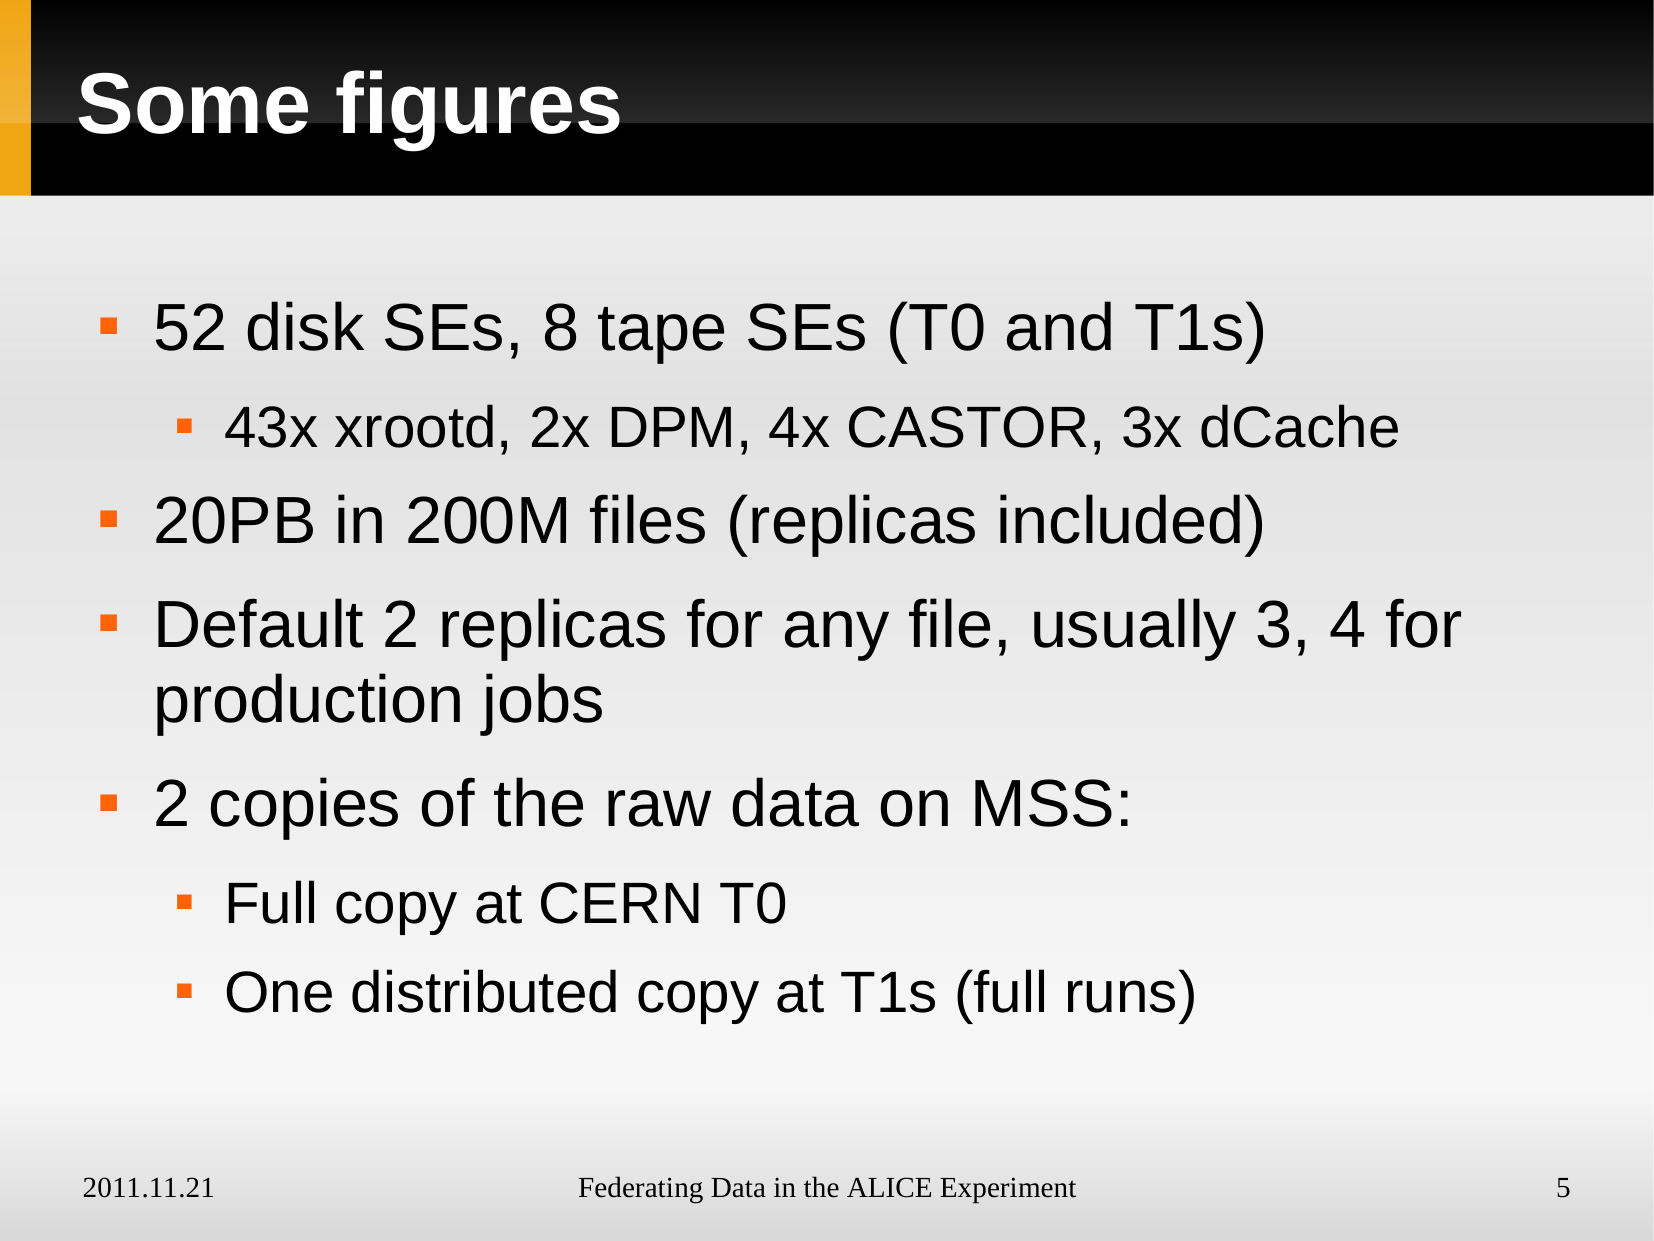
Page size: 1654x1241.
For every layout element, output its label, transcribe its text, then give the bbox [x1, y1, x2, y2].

list 52 disk SEs, 8 tape SEs (T0 and T1s) 43x xrootd, 2x DPM, 4x CASTOR, 3x dCache 20PB in 200M files (replicas included) Default 2 replicas for any file, usually 3, 4 for production jobs 2 copies of the raw data on MSS: Full copy at CERN T0 One distributed copy at T1s (full runs) [82, 290, 1571, 1109]
title Some figures [76, 0, 1565, 208]
picture [0, 0, 1654, 1241]
